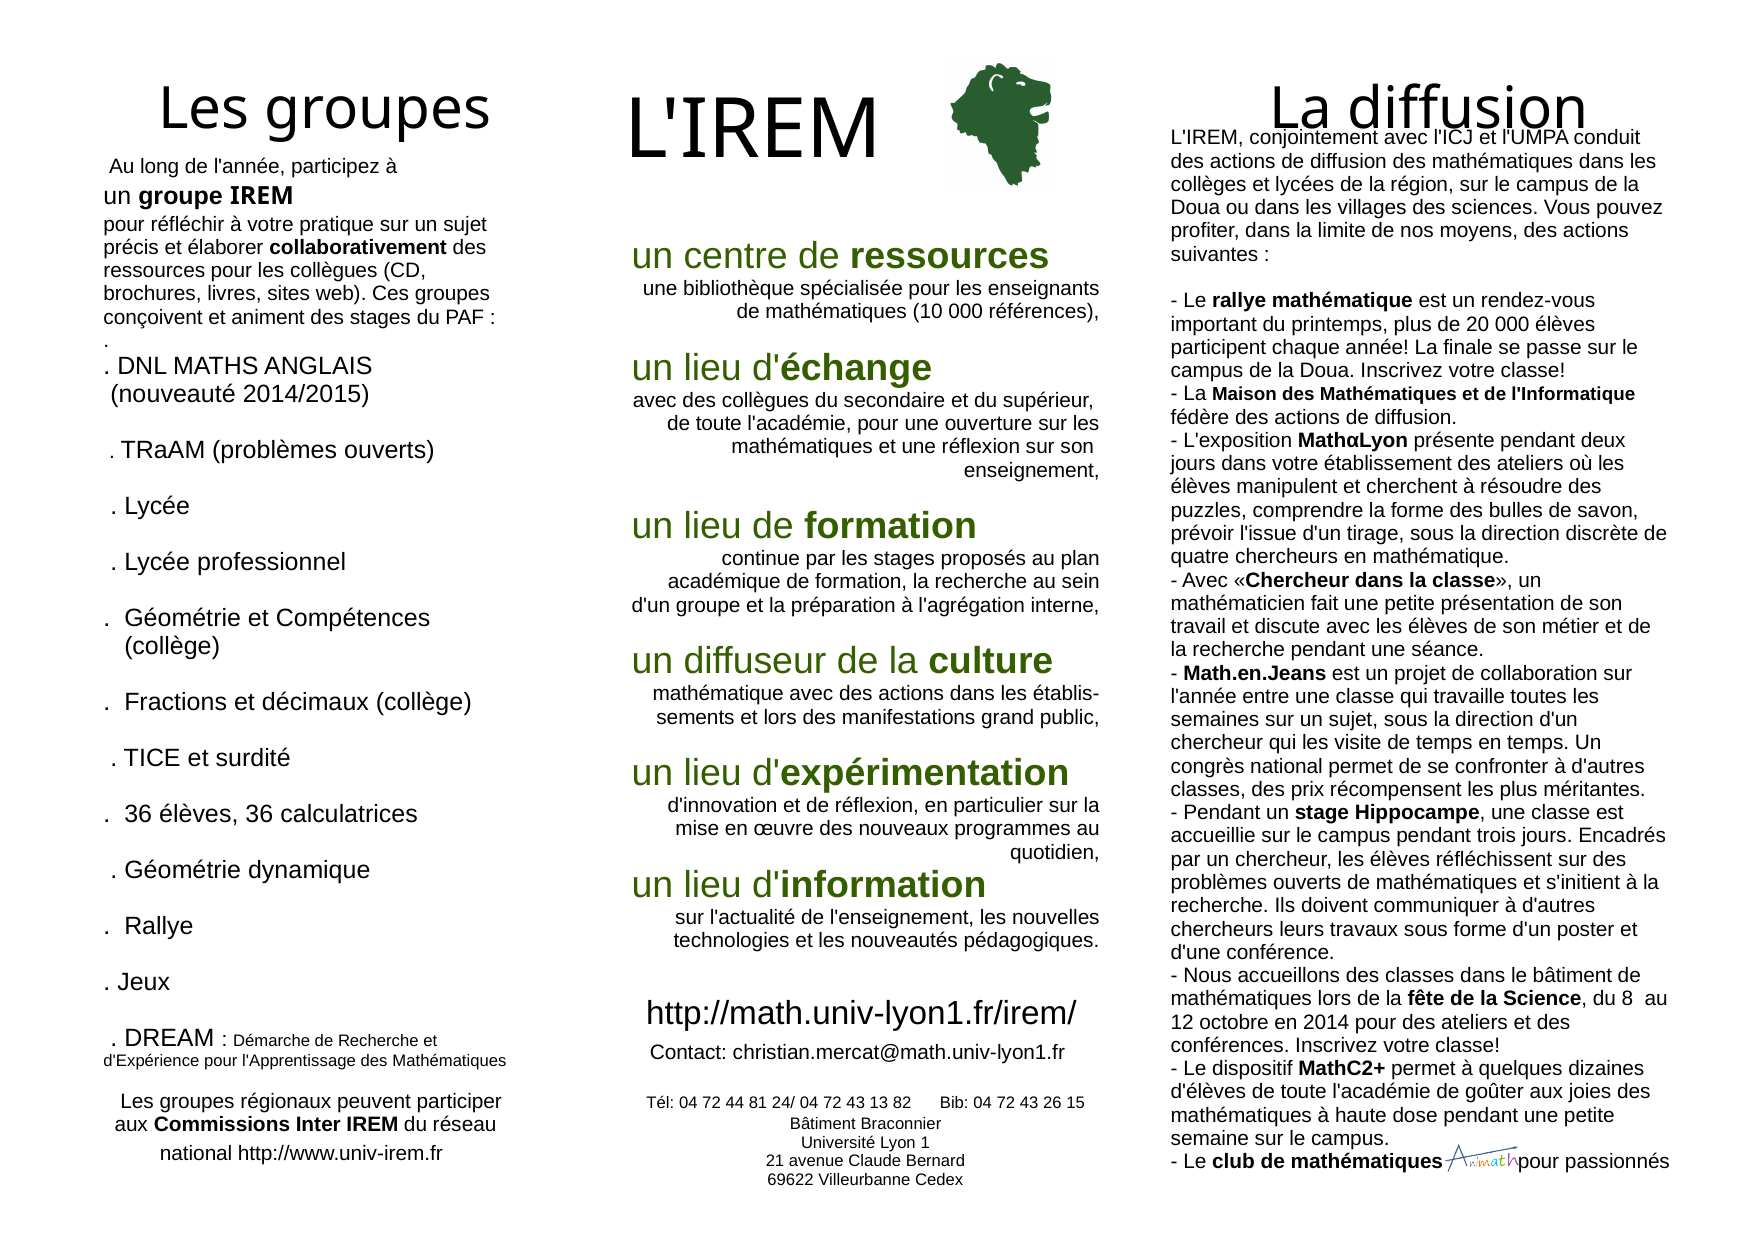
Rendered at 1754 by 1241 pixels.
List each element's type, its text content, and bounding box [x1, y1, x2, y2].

text_box La diffusion [1163, 59, 1695, 134]
text_box un centre de ressources une bibliothèque spécialisée pour les enseignants de mathématiques (10 000 références), un lieu d'échange avec des collègues du secondaire et du supérieur, de toute l'académie, pour une ouverture sur les mathématiques et une réflexion sur son enseignement, un lieu de formation continue par les stages proposés au plan académique de formation, la recherche au sein d'un groupe et la préparation à l'agrégation interne, un diffuseur de la culture mathématique avec des actions dans les établis- sements et lors des manifestations grand public, un lieu d'expérimentation d'innovation et de réflexion, en particulier sur la mise en œuvre des nouveaux programmes au quotidien, un lieu d'information sur l'actualité de l'enseignement, les nouvelles technologies et les nouveautés pédagogiques. http://math.univ-lyon1.fr/irem/ Contact: christian.mercat@math.univ-lyon1.fr Tél: 04 72 44 81 24/ 04 72 43 13 82 Bib: 04 72 43 26 15 Bâtiment Braconnier Université Lyon 1 21 avenue Claude Bernard 69622 Villeurbanne Cedex [616, 204, 1119, 1181]
text_box L'IREM [590, 61, 1123, 162]
text_box Les groupes [59, 59, 591, 134]
picture [1445, 1143, 1519, 1172]
text_box Au long de l'année, participez à un groupe IREM pour réfléchir à votre pratique sur un sujet précis et élaborer collaborativement des ressources pour les collègues (CD, brochures, livres, sites web). Ces groupes conçoivent et animent des stages du PAF : . . DNL MATHS ANGLAIS (nouveauté 2014/2015) . TRaAM (problèmes ouverts) . Lycée . Lycée professionnel . Géométrie et Compétences (collège) . Fractions et décimaux (collège) . TICE et surdité . 36 élèves, 36 calculatrices . Géométrie dynamique . Rallye . Jeux . DREAM : Démarche de Recherche et d'Expérience pour l'Apprentissage des Mathématiques Les groupes régionaux peuvent participer aux Commissions Inter IREM du réseau national http://www.univ-irem.fr [88, 147, 532, 1204]
picture [944, 162, 1055, 190]
text_box L'IREM, conjointement avec l'ICJ et l'UMPA conduit des actions de diffusion des mathématiques dans les collèges et lycées de la région, sur le campus de la Doua ou dans les villages des sciences. Vous pouvez profiter, dans la limite de nos moyens, des actions suivantes : - Le rallye mathématique est un rendez-vous important du printemps, plus de 20 000 élèves participent chaque année! La finale se passe sur le campus de la Doua. Inscrivez votre classe! - La Maison des Mathématiques et de l'Informatique fédère des actions de diffusion. - L'exposition MathαLyon présente pendant deux jours dans votre établissement des ateliers où les élèves manipulent et cherchent à résoudre des puzzles, comprendre la forme des bulles de savon, prévoir l'issue d'un tirage, sous la direction discrète de quatre chercheurs en mathématique. - Avec «Chercheur dans la classe», un mathématicien fait une petite présentation de son travail et discute avec les élèves de son métier et de la recherche pendant une séance. - Math.en.Jeans est un projet de collaboration sur l'année entre une classe qui travaille toutes les semaines sur un sujet, sous la direction d'un chercheur qui les visite de temps en temps. Un congrès national permet de se confronter à d'autres classes, des prix récompensent les plus méritantes. - Pendant un stage Hippocampe, une classe est accueillie sur le campus pendant trois jours. Encadrés par un chercheur, les élèves réfléchissent sur des problèmes ouverts de mathématiques et s'initient à la recherche. Ils doivent communiquer à d'autres chercheurs leurs travaux sous forme d'un poster et d'une conférence. - Nous accueillons des classes dans le bâtiment de mathématiques lors de la fête de la Science, du 8 au 12 octobre en 2014 pour des ateliers et des conférences. Inscrivez votre classe! - Le dispositif MathC2+ permet à quelques dizaines d'élèves de toute l'académie de goûter aux joies des mathématiques à haute dose pendant une petite semaine sur le campus. - Le club de mathématiques pour passionnés [1155, 118, 1688, 1181]
